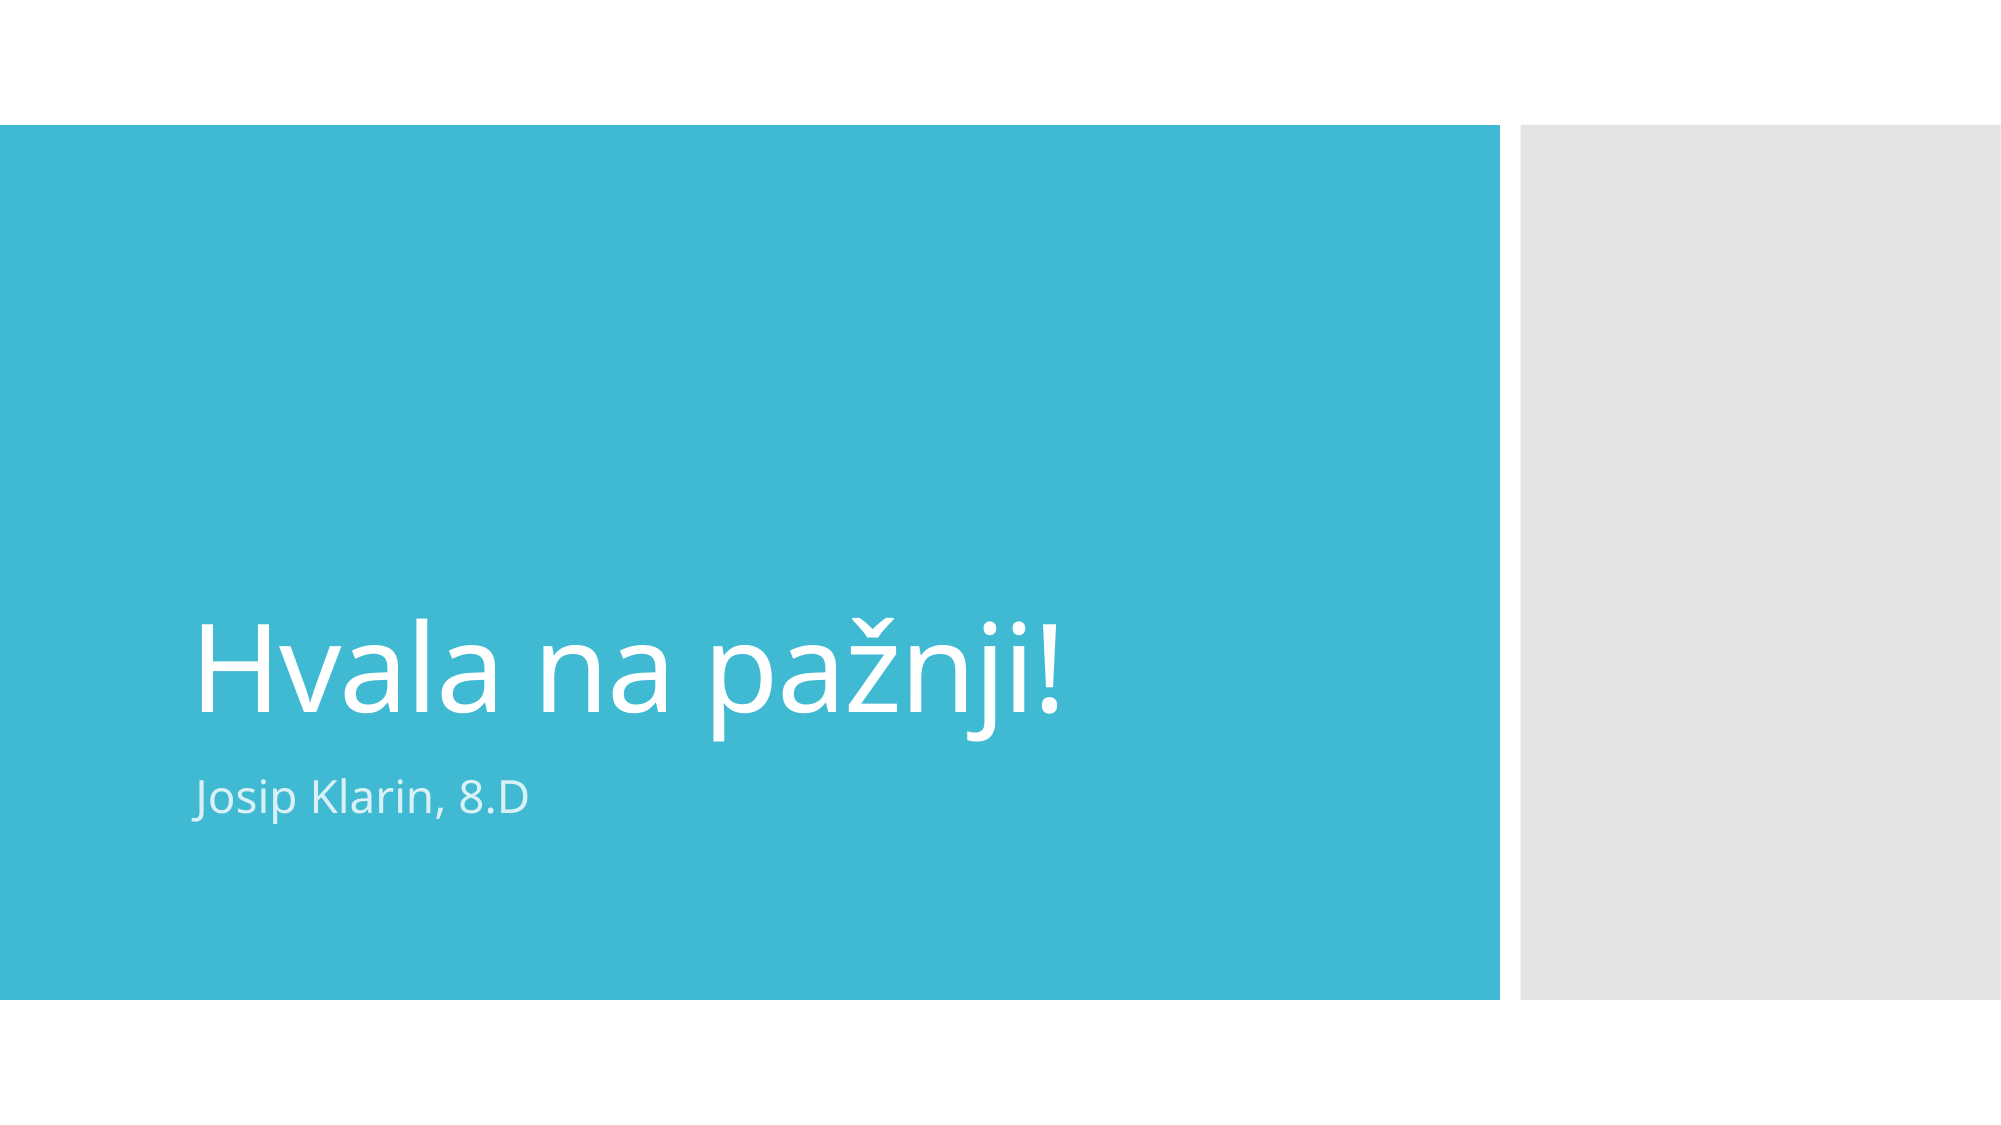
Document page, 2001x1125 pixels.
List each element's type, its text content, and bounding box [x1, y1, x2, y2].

subtitle Josip Klarin, 8.D [180, 766, 1381, 917]
title Hvala na pažnji! [175, 213, 1376, 747]
